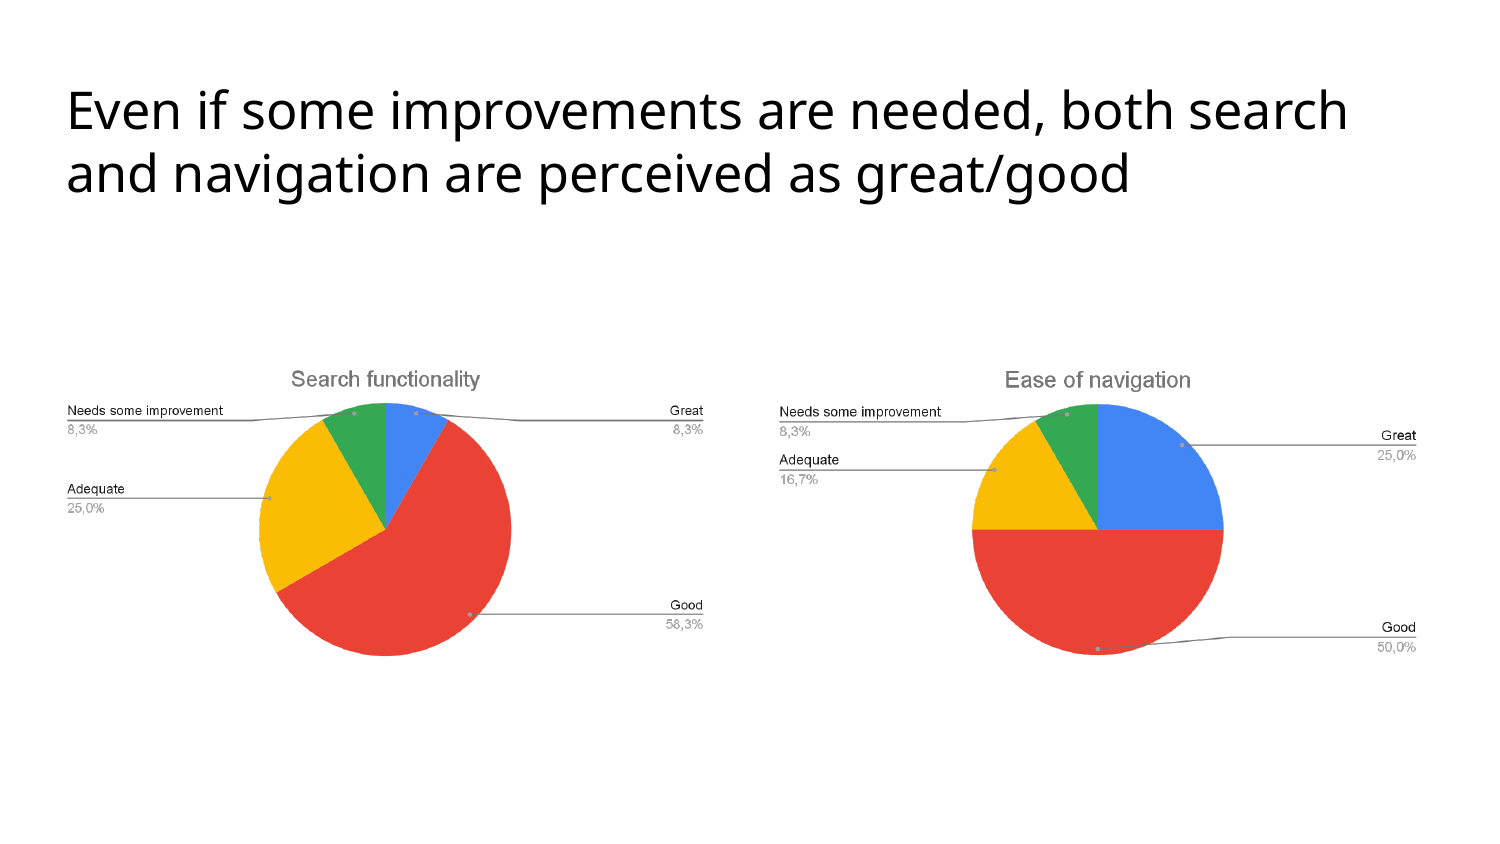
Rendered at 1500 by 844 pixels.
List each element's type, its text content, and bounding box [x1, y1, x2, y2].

picture [51, 349, 719, 672]
title Even if some improvements are needed, both search and navigation are perceived as great/good [51, 62, 1449, 238]
picture [763, 349, 1432, 672]
